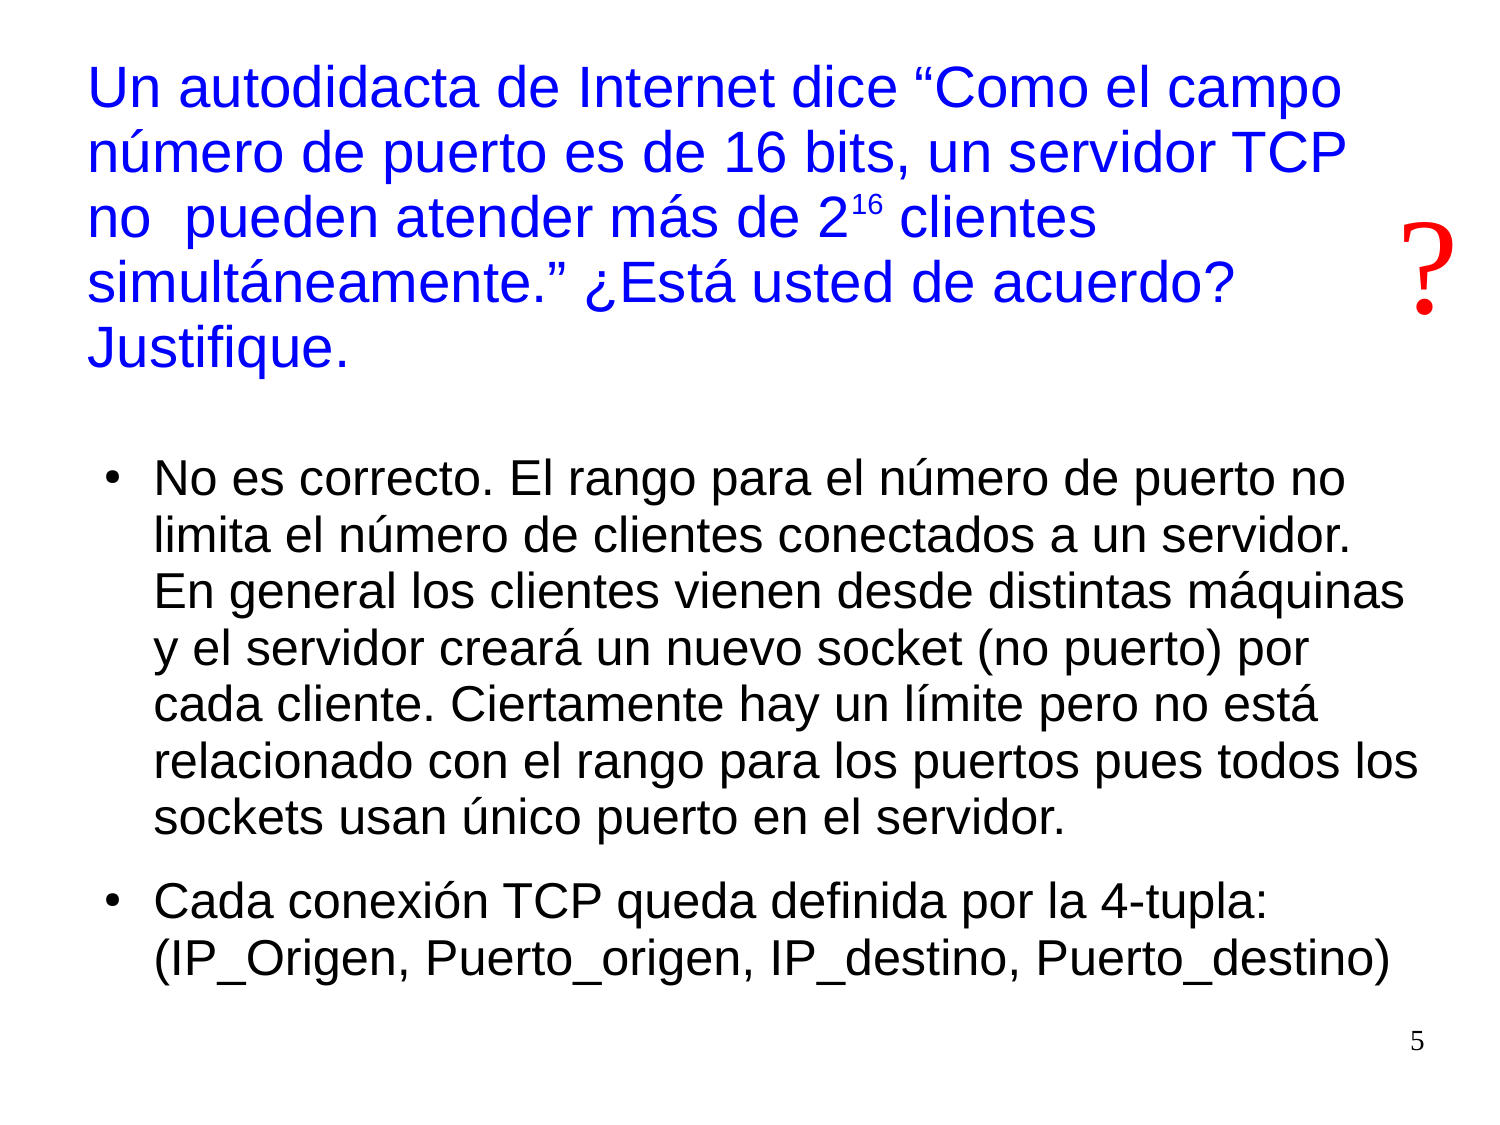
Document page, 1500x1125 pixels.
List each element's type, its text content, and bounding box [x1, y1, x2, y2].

list No es correcto. El rango para el número de puerto no limita el número de clientes conectados a un servidor. En general los clientes vienen desde distintas máquinas y el servidor creará un nuevo socket (no puerto) por cada cliente. Ciertamente hay un límite pero no está relacionado con el rango para los puertos pues todos los sockets usan único puerto en el servidor. Cada conexión TCP queda definida por la 4-tupla: (IP_Origen, Puerto_origen, IP_destino, Puerto_destino) [87, 450, 1426, 1060]
title Un autodidacta de Internet dice “Como el campo número de puerto es de 16 bits, un servidor TCP no pueden atender más de 216 clientes simultáneamente.” ¿Está usted de acuerdo? Justifique. [87, 53, 1426, 383]
